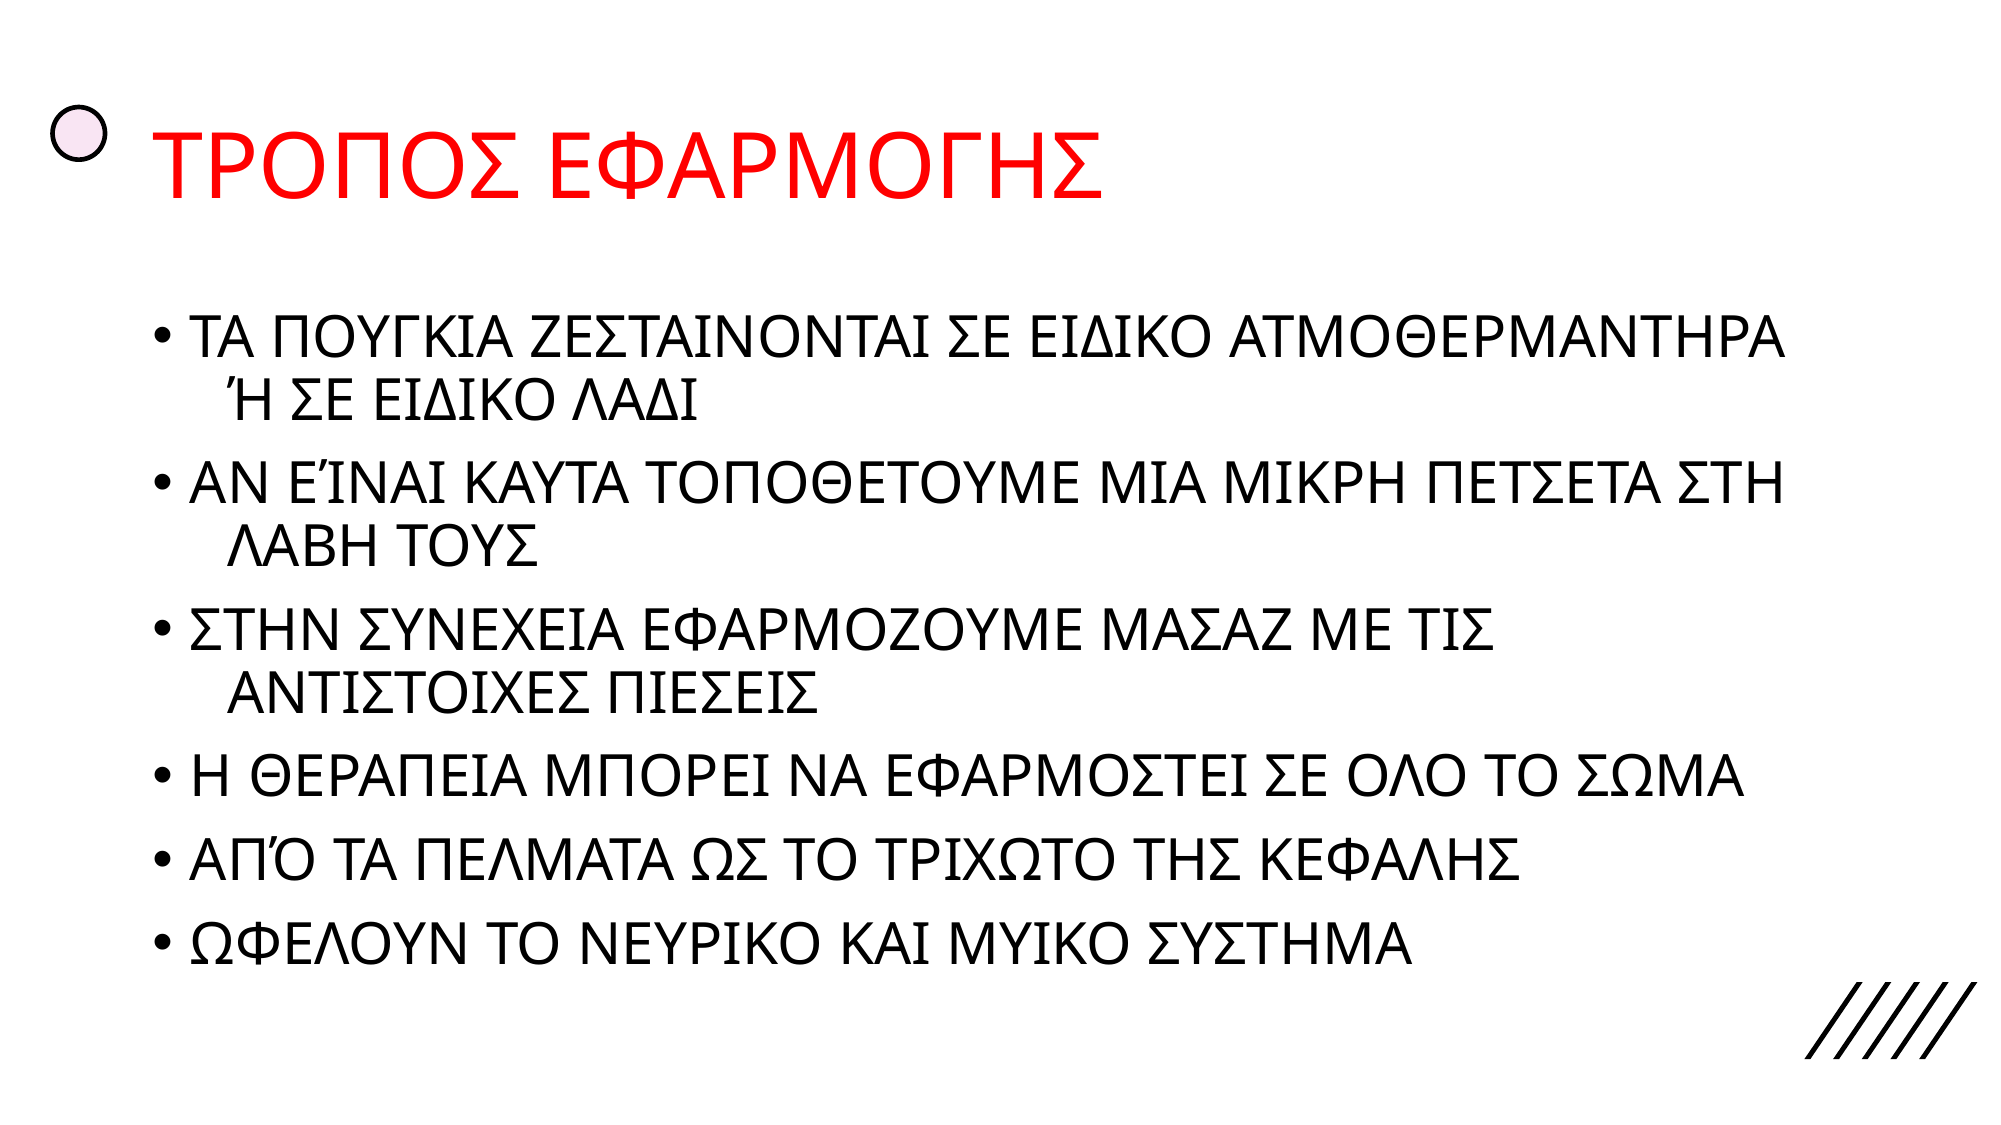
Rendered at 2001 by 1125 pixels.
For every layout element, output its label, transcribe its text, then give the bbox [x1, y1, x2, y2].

list ΤΑ ΠΟΥΓΚΙΑ ΖΕΣΤΑΙΝΟΝΤΑΙ ΣΕ ΕΙΔΙΚΟ ΑΤΜΟΘΕΡΜΑΝΤΗΡΑ Ή ΣΕ ΕΙΔΙΚΟ ΛΑΔΙ ΑΝ ΕΊΝΑΙ ΚΑΥΤΑ ΤΟΠΟΘΕΤΟΥΜΕ ΜΙΑ ΜΙΚΡΗ ΠΕΤΣΕΤΑ ΣΤΗ ΛΑΒΗ ΤΟΥΣ ΣΤΗΝ ΣΥΝΕΧΕΙΑ ΕΦΑΡΜΟΖΟΥΜΕ ΜΑΣΑΖ ΜΕ ΤΙΣ ΑΝΤΙΣΤΟΙΧΕΣ ΠΙΕΣΕΙΣ Η ΘΕΡΑΠΕΙΑ ΜΠΟΡΕΙ ΝΑ ΕΦΑΡΜΟΣΤΕΙ ΣΕ ΟΛΟ ΤΟ ΣΩΜΑ ΑΠΌ ΤΑ ΠΕΛΜΑΤΑ ΩΣ ΤΟ ΤΡΙΧΩΤΟ ΤΗΣ ΚΕΦΑΛΗΣ ΩΦΕΛΟΥΝ ΤΟ ΝΕΥΡΙΚΟ ΚΑΙ ΜΥΙΚΟ ΣΥΣΤΗΜΑ [137, 299, 1863, 1014]
title ΤΡΟΠΟΣ ΕΦΑΡΜΟΓΗΣ [137, 59, 1180, 278]
